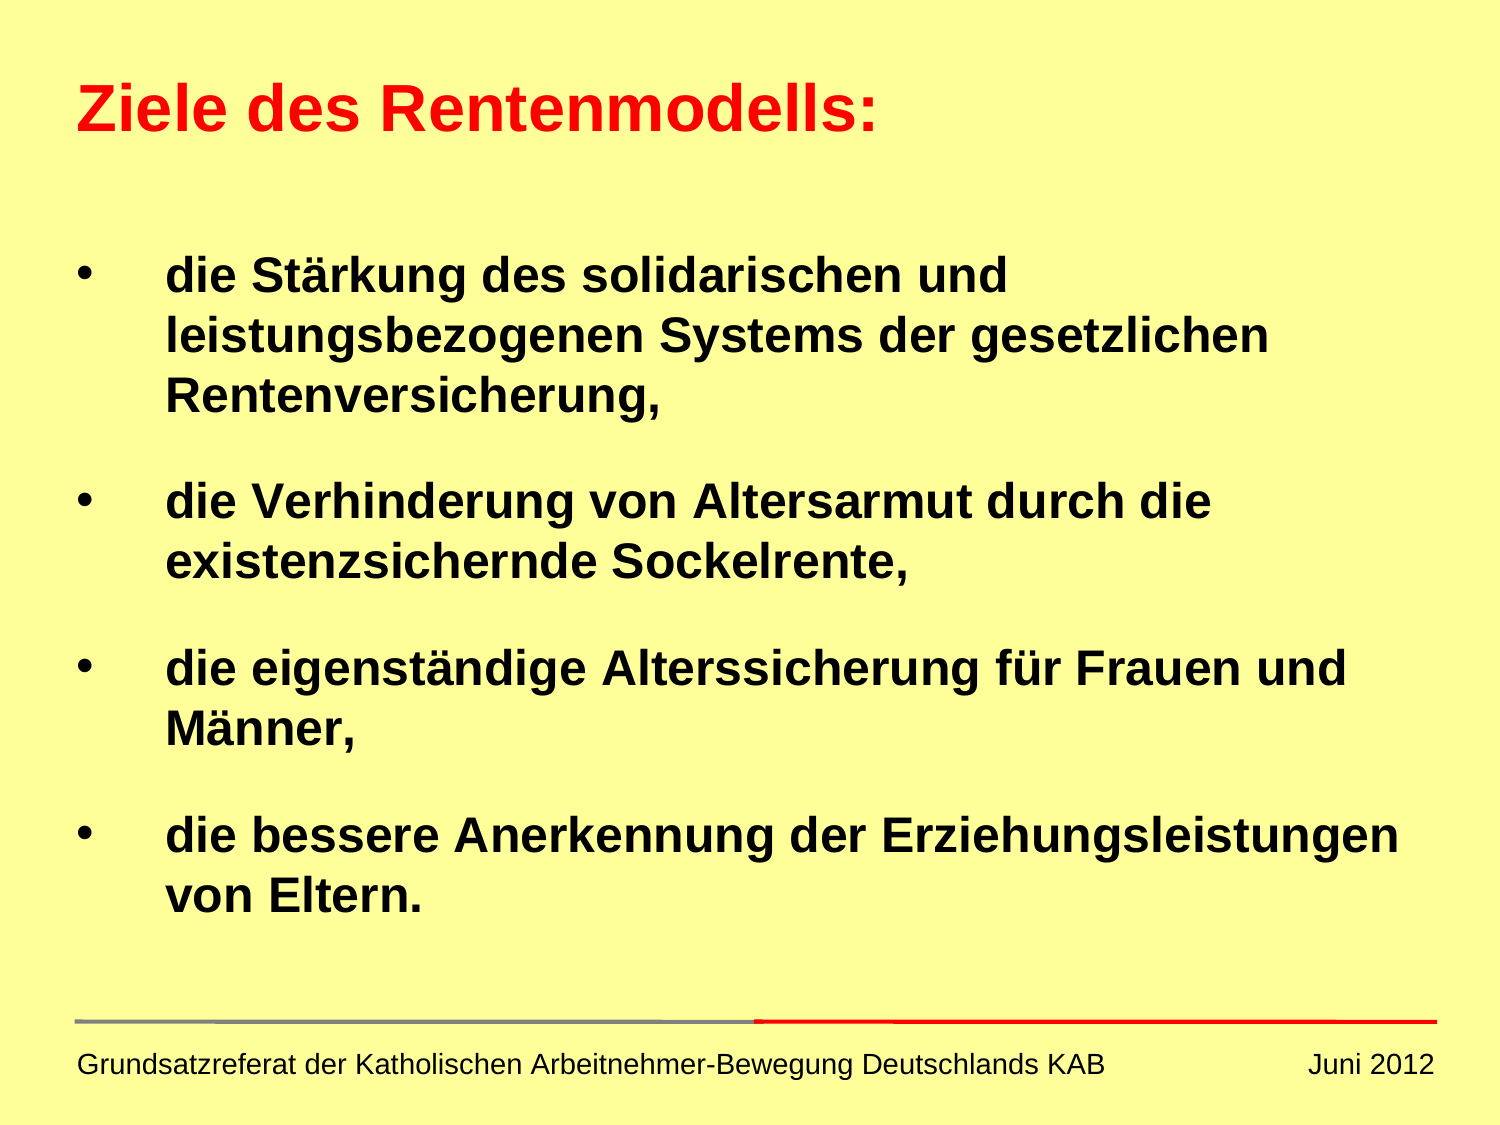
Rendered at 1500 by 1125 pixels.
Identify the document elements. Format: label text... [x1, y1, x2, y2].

list die Stärkung des solidarischen und leistungsbezogenen Systems der gesetzlichen Rentenversicherung, die Verhinderung von Altersarmut durch die existenzsichernde Sockelrente, die eigenständige Alterssicherung für Frauen und Männer, die bessere Anerkennung der Erziehungsleistungen von Eltern. [76, 236, 1436, 1004]
title Ziele des Rentenmodells: [76, 59, 1436, 231]
